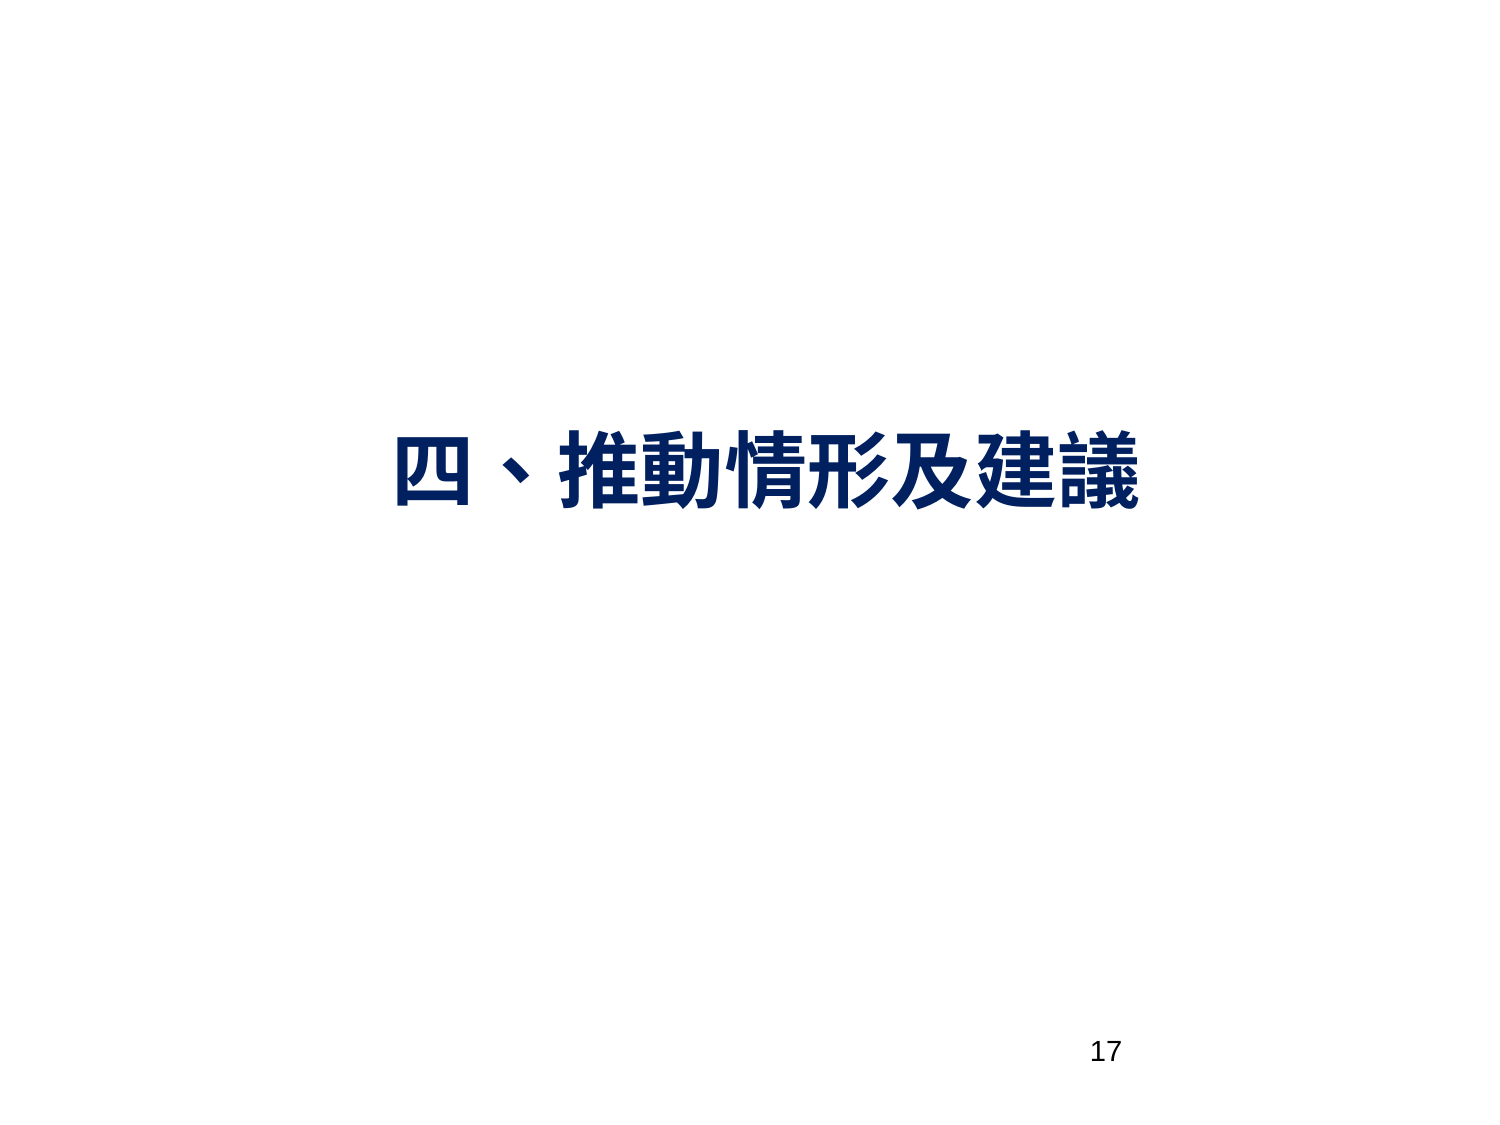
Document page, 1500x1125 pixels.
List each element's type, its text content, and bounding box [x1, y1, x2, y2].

title 四、推動情形及建議 [159, 293, 1373, 623]
text_box 16 [1074, 1024, 1426, 1103]
